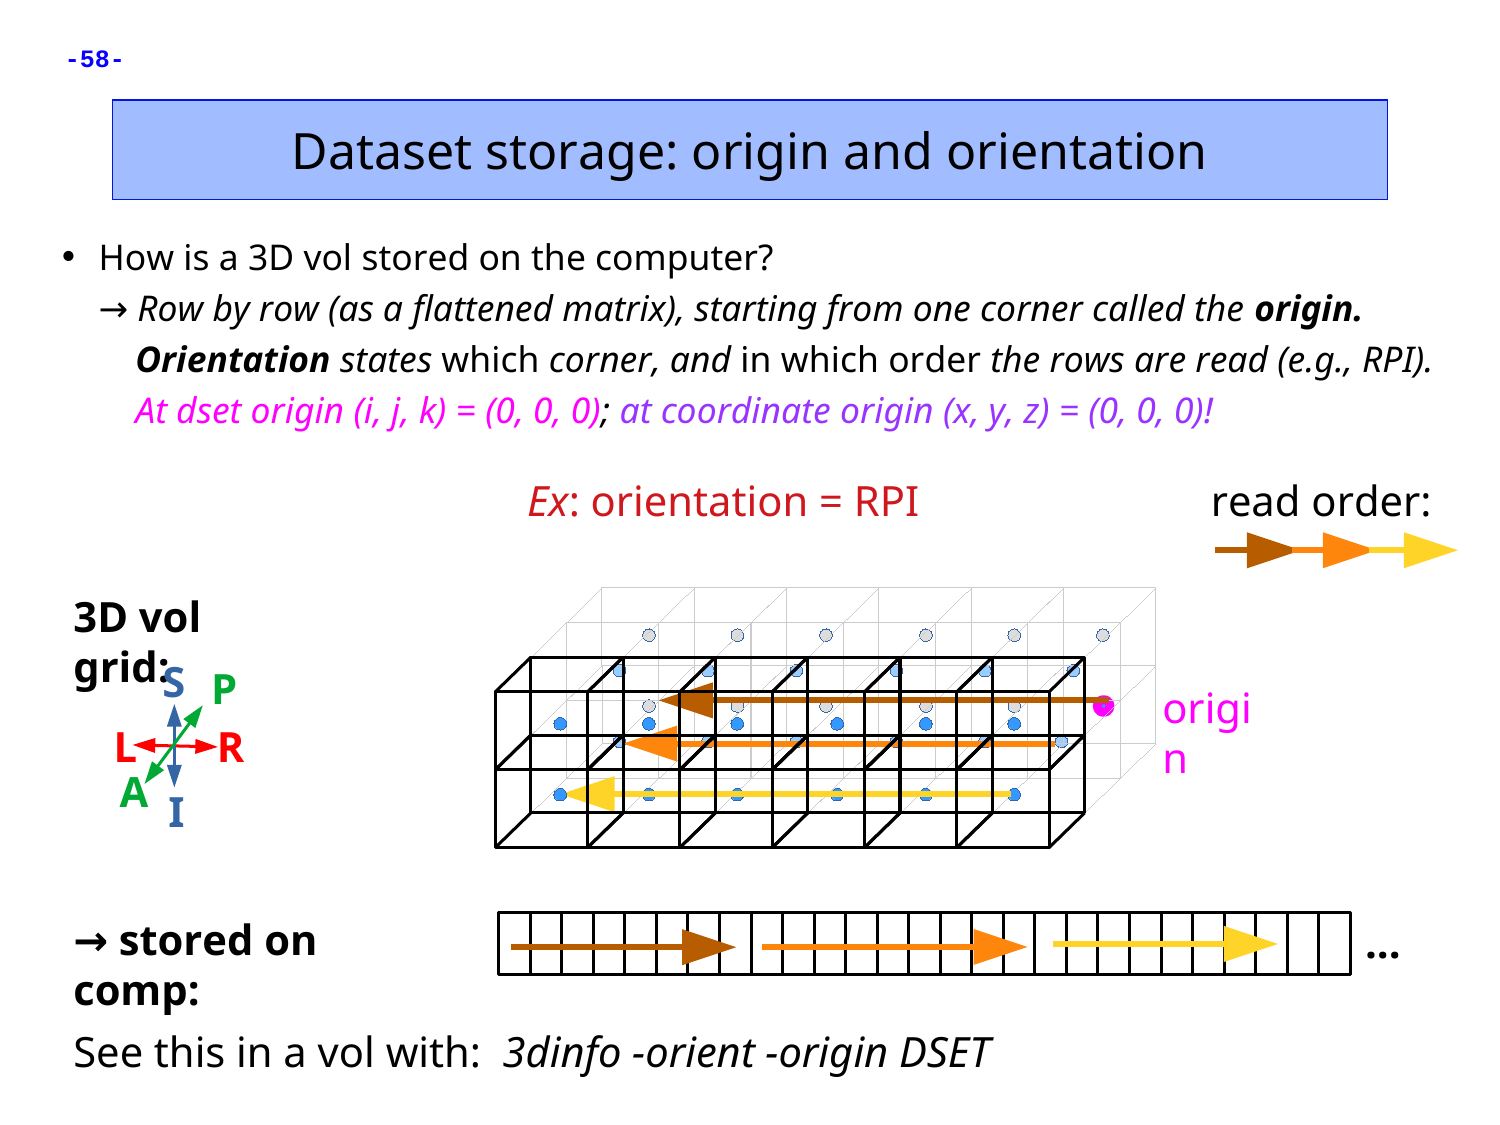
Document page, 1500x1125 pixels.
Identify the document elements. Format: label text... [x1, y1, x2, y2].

text_box A [104, 758, 157, 824]
text_box [642, 701, 656, 713]
text_box [819, 703, 833, 713]
text_box [919, 703, 933, 713]
text_box [613, 666, 622, 677]
text_box [819, 628, 833, 642]
text_box [1008, 703, 1021, 713]
text_box [1055, 737, 1063, 743]
text_box [919, 717, 933, 731]
text_box [643, 797, 655, 801]
text_box R [202, 713, 254, 779]
text_box [731, 797, 744, 801]
text_box See this in a vol with: 3dinfo -orient -origin DSET [58, 1018, 1432, 1084]
text_box P [198, 655, 248, 721]
text_box Ex: orientation = RPI [512, 466, 1026, 542]
text_box I [153, 778, 209, 844]
text_box [830, 717, 844, 731]
text_box [790, 737, 802, 741]
text_box [702, 666, 714, 677]
text_box [1055, 744, 1068, 748]
text_box [642, 628, 656, 642]
text_box [890, 666, 898, 677]
text_box [1008, 788, 1021, 801]
text_box [553, 717, 567, 731]
text_box [919, 628, 933, 642]
text_box [1096, 703, 1111, 713]
text_box [1069, 666, 1080, 677]
text_box [792, 666, 803, 677]
text_box → stored on comp: [58, 906, 470, 1018]
text_box [1007, 628, 1021, 642]
text_box [553, 788, 567, 801]
text_box [1096, 628, 1110, 642]
text_box L [98, 713, 151, 779]
text_box ... [1350, 909, 1456, 975]
text_box How is a 3D vol stored on the computer? → Row by row (as a flattened matrix), starting from one corner called the origin. Orientation states which corner, and in which order the rows are read (e.g., RPI). At dset origin (i, j, k) = (0, 0, 0); at coordinate origin (x, y, z) = (0, 0, 0)! [46, 226, 1489, 376]
text_box [920, 797, 932, 801]
text_box 3D vol grid: [58, 583, 320, 649]
text_box [731, 628, 744, 642]
text_box origin [1147, 674, 1284, 740]
text_box [979, 666, 991, 677]
text_box Dataset storage: origin and orientation [112, 99, 1388, 200]
text_box read order: [1196, 466, 1458, 539]
text_box [731, 703, 744, 713]
text_box [831, 797, 843, 801]
text_box [1007, 717, 1021, 731]
text_box [730, 717, 744, 731]
text_box S [147, 648, 203, 714]
text_box [642, 717, 656, 731]
